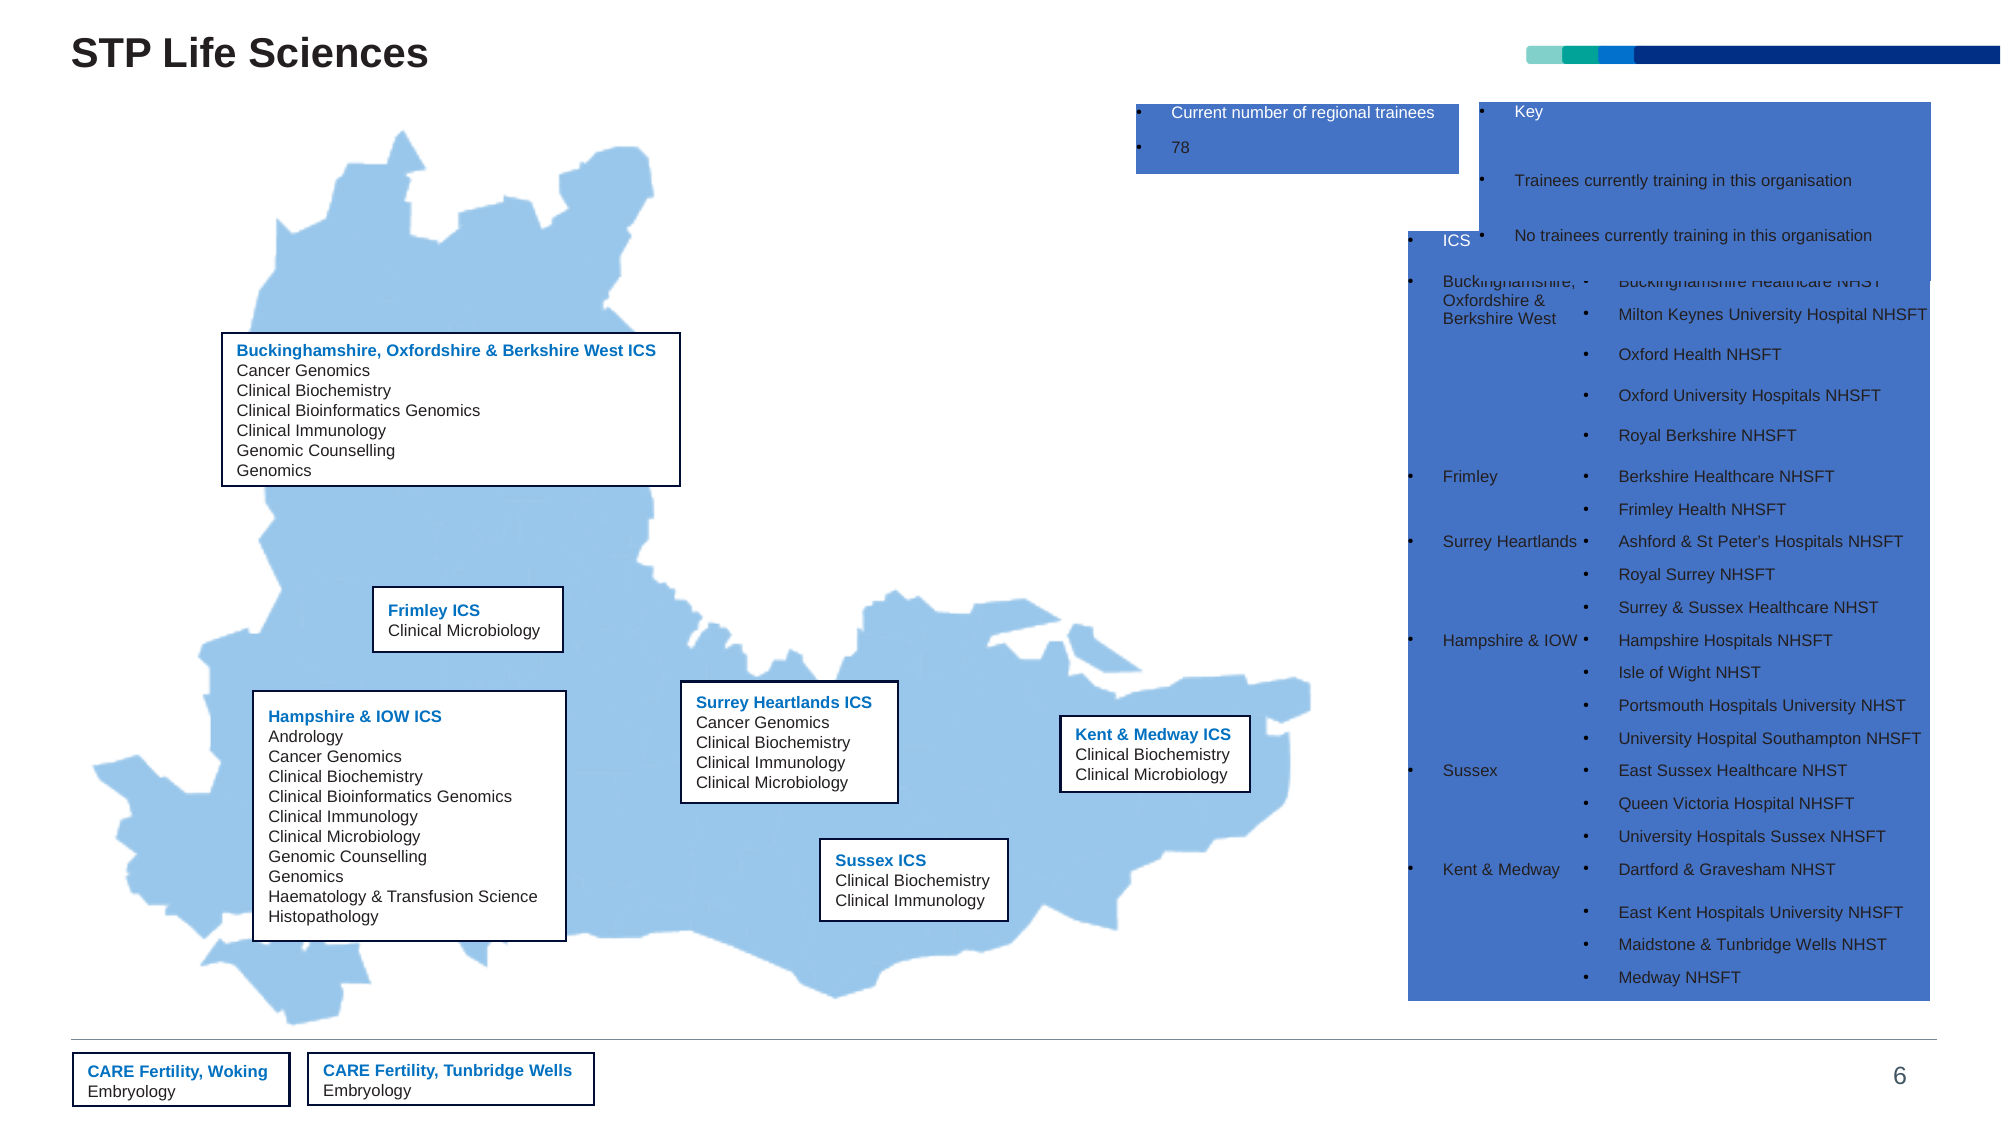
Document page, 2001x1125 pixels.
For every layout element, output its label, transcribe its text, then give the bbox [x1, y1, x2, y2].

table_cell Portsmouth Hospitals University NHST [1583, 696, 1930, 729]
text_box Frimley ICS Clinical Microbiology [373, 587, 563, 652]
table_cell Royal Berkshire NHSFT [1583, 427, 1930, 467]
table_cell [1874, 226, 1931, 281]
table_cell Dartford & Gravesham NHST [1583, 860, 1930, 903]
table_cell Oxford University Hospitals NHSFT [1583, 386, 1930, 427]
table_cell Berkshire Healthcare NHSFT [1583, 467, 1930, 500]
table_cell Ashford & St Peter’s Hospitals NHSFT [1583, 533, 1930, 565]
table_header [1874, 102, 1931, 171]
table_cell Frimley [1408, 467, 1583, 533]
table_cell Kent & Medway [1408, 860, 1583, 1001]
table_cell Maidstone & Tunbridge Wells NHST [1583, 936, 1930, 968]
table_cell Oxford Health NHSFT [1583, 345, 1930, 386]
table_cell Isle of Wight NHST [1583, 663, 1930, 696]
table_cell Royal Surrey NHSFT [1583, 565, 1930, 598]
text_box Sussex ICS Clinical Biochemistry Clinical Immunology [820, 839, 1008, 921]
table_cell University Hospital Southampton NHSFT [1583, 729, 1930, 762]
text_box CARE Fertility, Tunbridge Wells Embryology [308, 1053, 594, 1105]
table_cell Hampshire Hospitals NHSFT [1583, 631, 1930, 663]
table_cell Surrey Heartlands [1408, 533, 1583, 631]
title STP Life Sciences [70, 32, 1513, 79]
table_cell Surrey & Sussex Healthcare NHST [1583, 598, 1930, 631]
table_cell Hampshire & IOW [1408, 631, 1583, 762]
table_cell University Hospitals Sussex NHSFT [1583, 827, 1930, 860]
table_cell Trainees currently training in this organisation [1479, 171, 1874, 226]
table_cell Sussex [1408, 762, 1583, 860]
table_header Key [1479, 102, 1874, 171]
table_cell Frimley Health NHSFT [1583, 500, 1930, 533]
table_cell Queen Victoria Hospital NHSFT [1583, 794, 1930, 827]
table_cell No trainees currently training in this organisation [1479, 226, 1874, 281]
text_box CARE Fertility, Woking Embryology [73, 1053, 289, 1106]
table_cell Buckinghamshire Healthcare NHST [1583, 281, 1930, 305]
table_cell Medway NHSFT [1583, 968, 1930, 1001]
text_box Buckinghamshire, Oxfordshire & Berkshire West ICS Cancer Genomics Clinical Biochemistry Clinical Bioinformatics Genomics Clinical Immunology Genomic Counselling Genomics [222, 333, 680, 486]
table_cell Milton Keynes University Hospital NHSFT [1583, 305, 1930, 345]
table_cell [1874, 171, 1931, 226]
table_header Current number of regional trainees [1136, 104, 1459, 138]
text_box Hampshire & IOW ICS Andrology Cancer Genomics Clinical Biochemistry Clinical Bioinformatics Genomics Clinical Immunology Clinical Microbiology Genomic Counselling Genomics Haematology & Transfusion Science Histopathology [253, 691, 566, 941]
picture [67, 114, 1332, 1048]
table_cell Buckinghamshire, Oxfordshire & Berkshire West [1408, 272, 1583, 467]
table_cell East Kent Hospitals University NHSFT [1583, 903, 1930, 936]
table_cell 78 [1136, 138, 1459, 174]
text_box Kent & Medway ICS Clinical Biochemistry Clinical Microbiology [1061, 716, 1250, 792]
table_cell East Sussex Healthcare NHST [1583, 762, 1930, 794]
table_header ICS [1408, 231, 1479, 272]
text_box Surrey Heartlands ICS Cancer Genomics Clinical Biochemistry Clinical Immunology Clinical Microbiology [681, 681, 898, 803]
